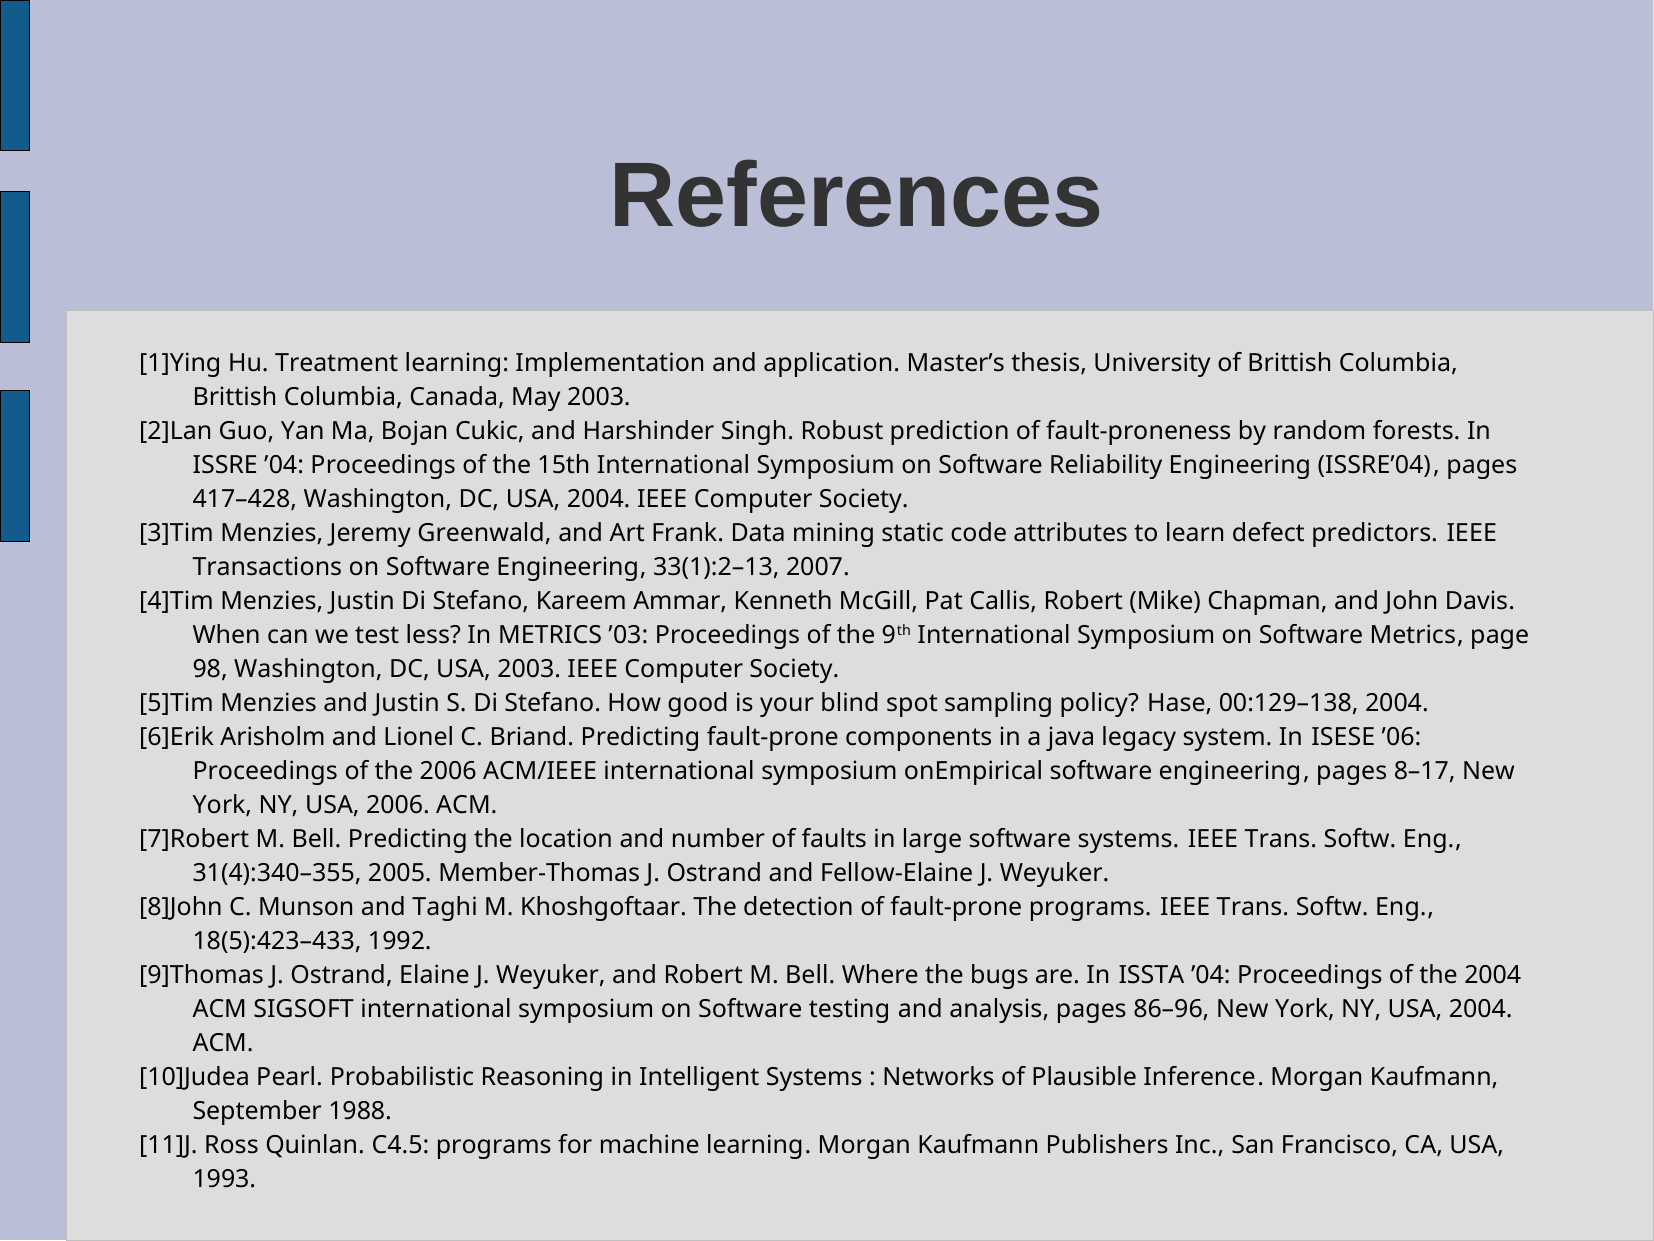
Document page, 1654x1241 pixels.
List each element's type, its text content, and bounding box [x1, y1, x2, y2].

list [1]Ying Hu. Treatment learning: Implementation and application. Master’s thesis, University of Brittish Columbia, Brittish Columbia, Canada, May 2003. [2]Lan Guo, Yan Ma, Bojan Cukic, and Harshinder Singh. Robust prediction of fault-proneness by random forests. In ISSRE ’04: Proceedings of the 15th International Symposium on Software Reliability Engineering (ISSRE’04), pages 417–428, Washington, DC, USA, 2004. IEEE Computer Society. [3]Tim Menzies, Jeremy Greenwald, and Art Frank. Data mining static code attributes to learn defect predictors. IEEE Transactions on Software Engineering, 33(1):2–13, 2007. [4]Tim Menzies, Justin Di Stefano, Kareem Ammar, Kenneth McGill, Pat Callis, Robert (Mike) Chapman, and John Davis. When can we test less? In METRICS ’03: Proceedings of the 9th International Symposium on Software Metrics, page 98, Washington, DC, USA, 2003. IEEE Computer Society. [5]Tim Menzies and Justin S. Di Stefano. How good is your blind spot sampling policy? Hase, 00:129–138, 2004. [6]Erik Arisholm and Lionel C. Briand. Predicting fault-prone components in a java legacy system. In ISESE ’06: Proceedings of the 2006 ACM/IEEE international symposium onEmpirical software engineering, pages 8–17, New York, NY, USA, 2006. ACM. [7]Robert M. Bell. Predicting the location and number of faults in large software systems. IEEE Trans. Softw. Eng., 31(4):340–355, 2005. Member-Thomas J. Ostrand and Fellow-Elaine J. Weyuker. [8]John C. Munson and Taghi M. Khoshgoftaar. The detection of fault-prone programs. IEEE Trans. Softw. Eng., 18(5):423–433, 1992. [9]Thomas J. Ostrand, Elaine J. Weyuker, and Robert M. Bell. Where the bugs are. In ISSTA ’04: Proceedings of the 2004 ACM SIGSOFT international symposium on Software testing and analysis, pages 86–96, New York, NY, USA, 2004. ACM. [10]Judea Pearl. Probabilistic Reasoning in Intelligent Systems : Networks of Plausible Inference. Morgan Kaufmann, September 1988. [11]J. Ross Quinlan. C4.5: programs for machine learning. Morgan Kaufmann Publishers Inc., San Francisco, CA, USA, 1993. [121, 344, 1534, 1182]
title References [121, 91, 1534, 299]
